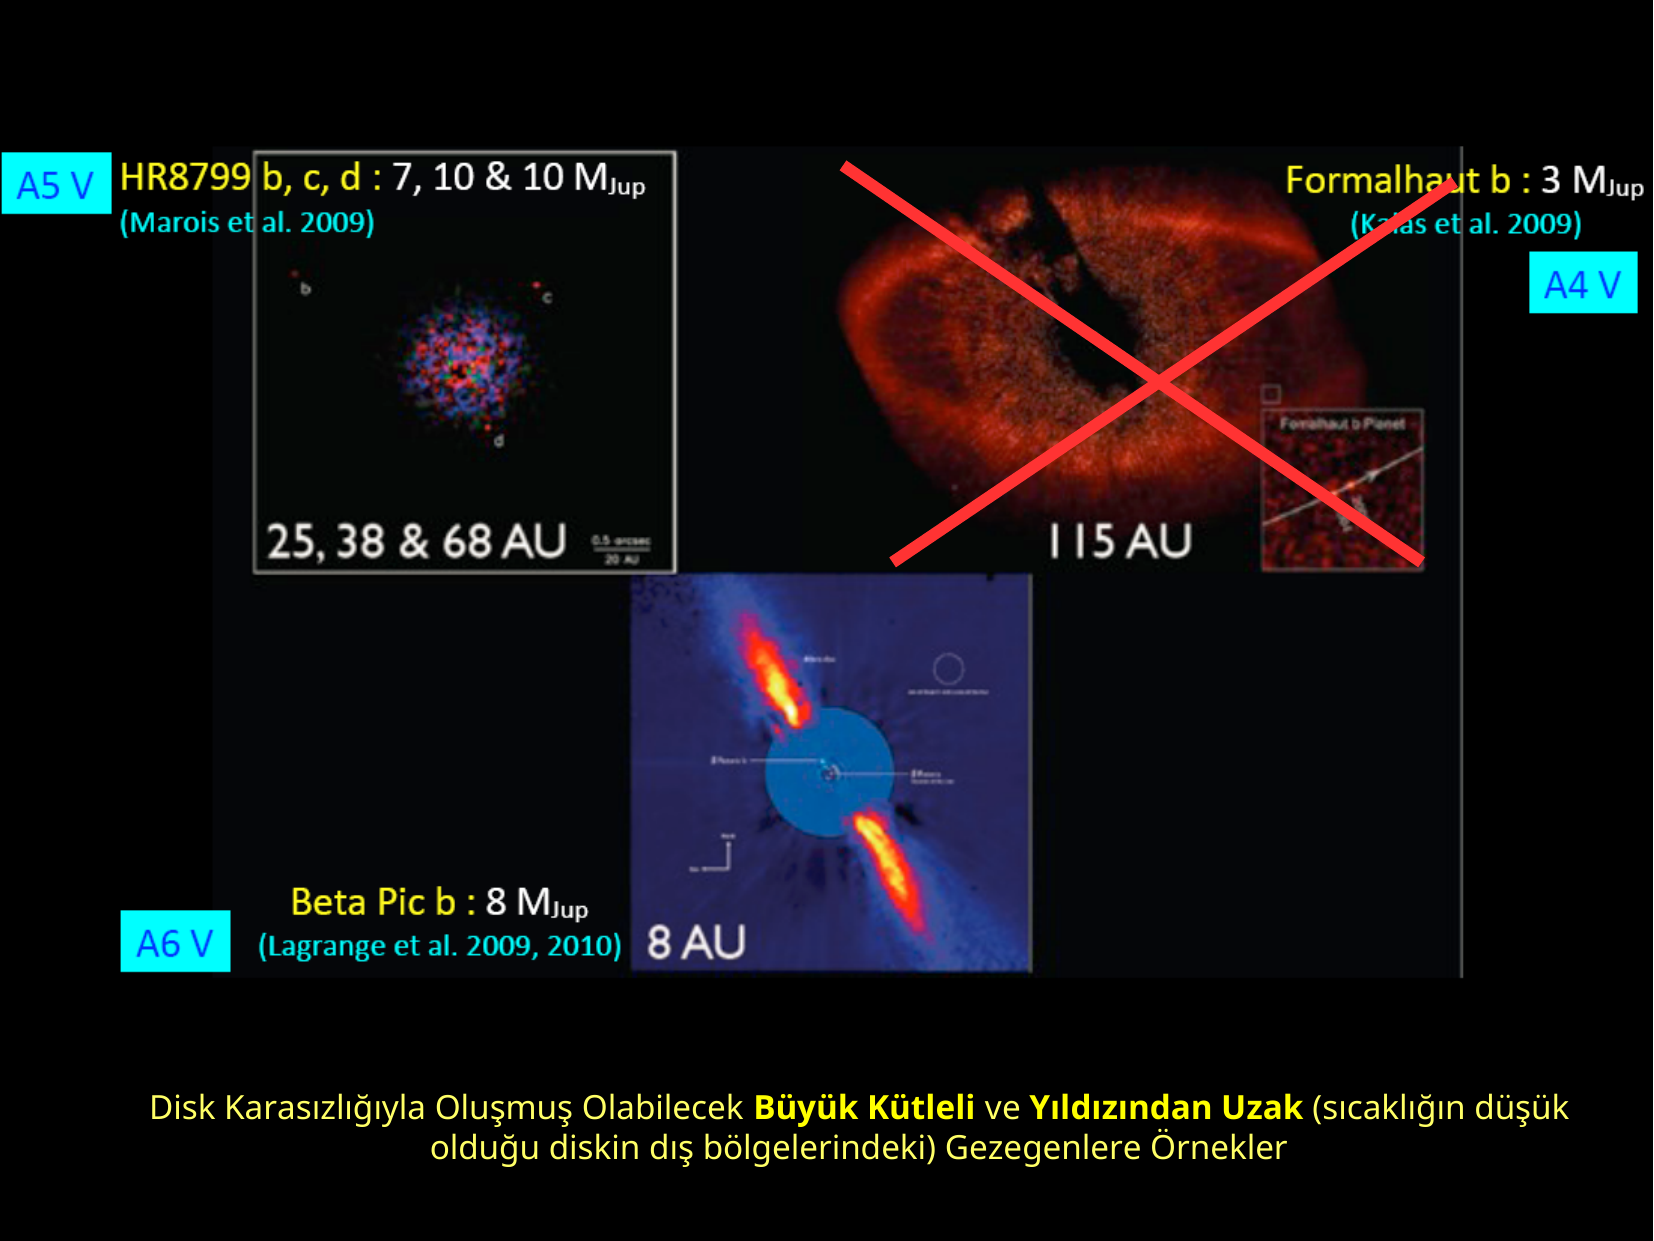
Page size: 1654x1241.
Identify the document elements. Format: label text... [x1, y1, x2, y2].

text_box Disk Karasızlığıyla Oluşmuş Olabilecek Büyük Kütleli ve Yıldızından Uzak (sıcaklığın düşük olduğu diskin dış bölgelerindeki) Gezegenlere Örnekler [132, 1078, 1587, 1184]
picture [0, 145, 1653, 1079]
